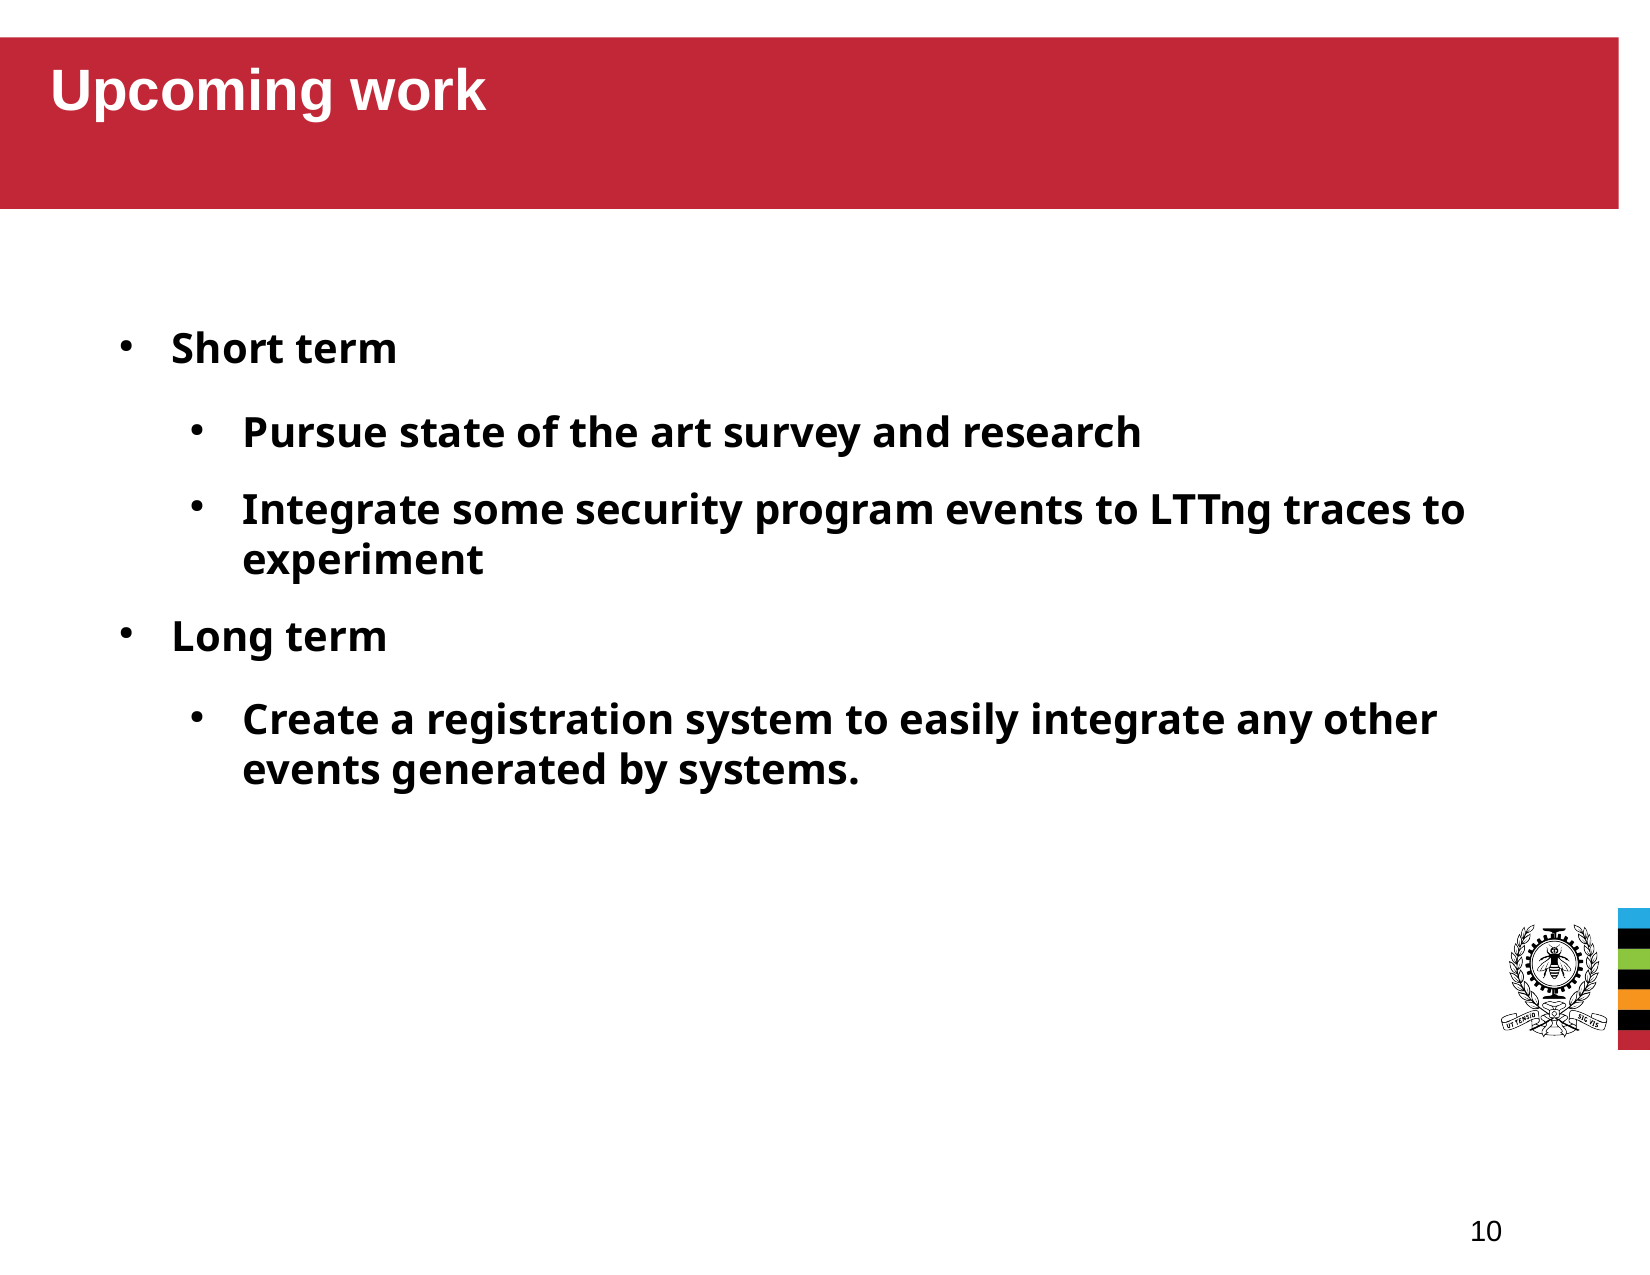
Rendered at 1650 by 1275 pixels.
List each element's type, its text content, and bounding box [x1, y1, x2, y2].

picture [1605, 908, 1650, 1050]
list Short term Pursue state of the art survey and research Integrate some security program events to LTTng traces to experiment Long term Create a registration system to easily integrate any other events generated by systems. [82, 262, 1605, 1147]
text_box Upcoming work [35, 44, 1312, 130]
